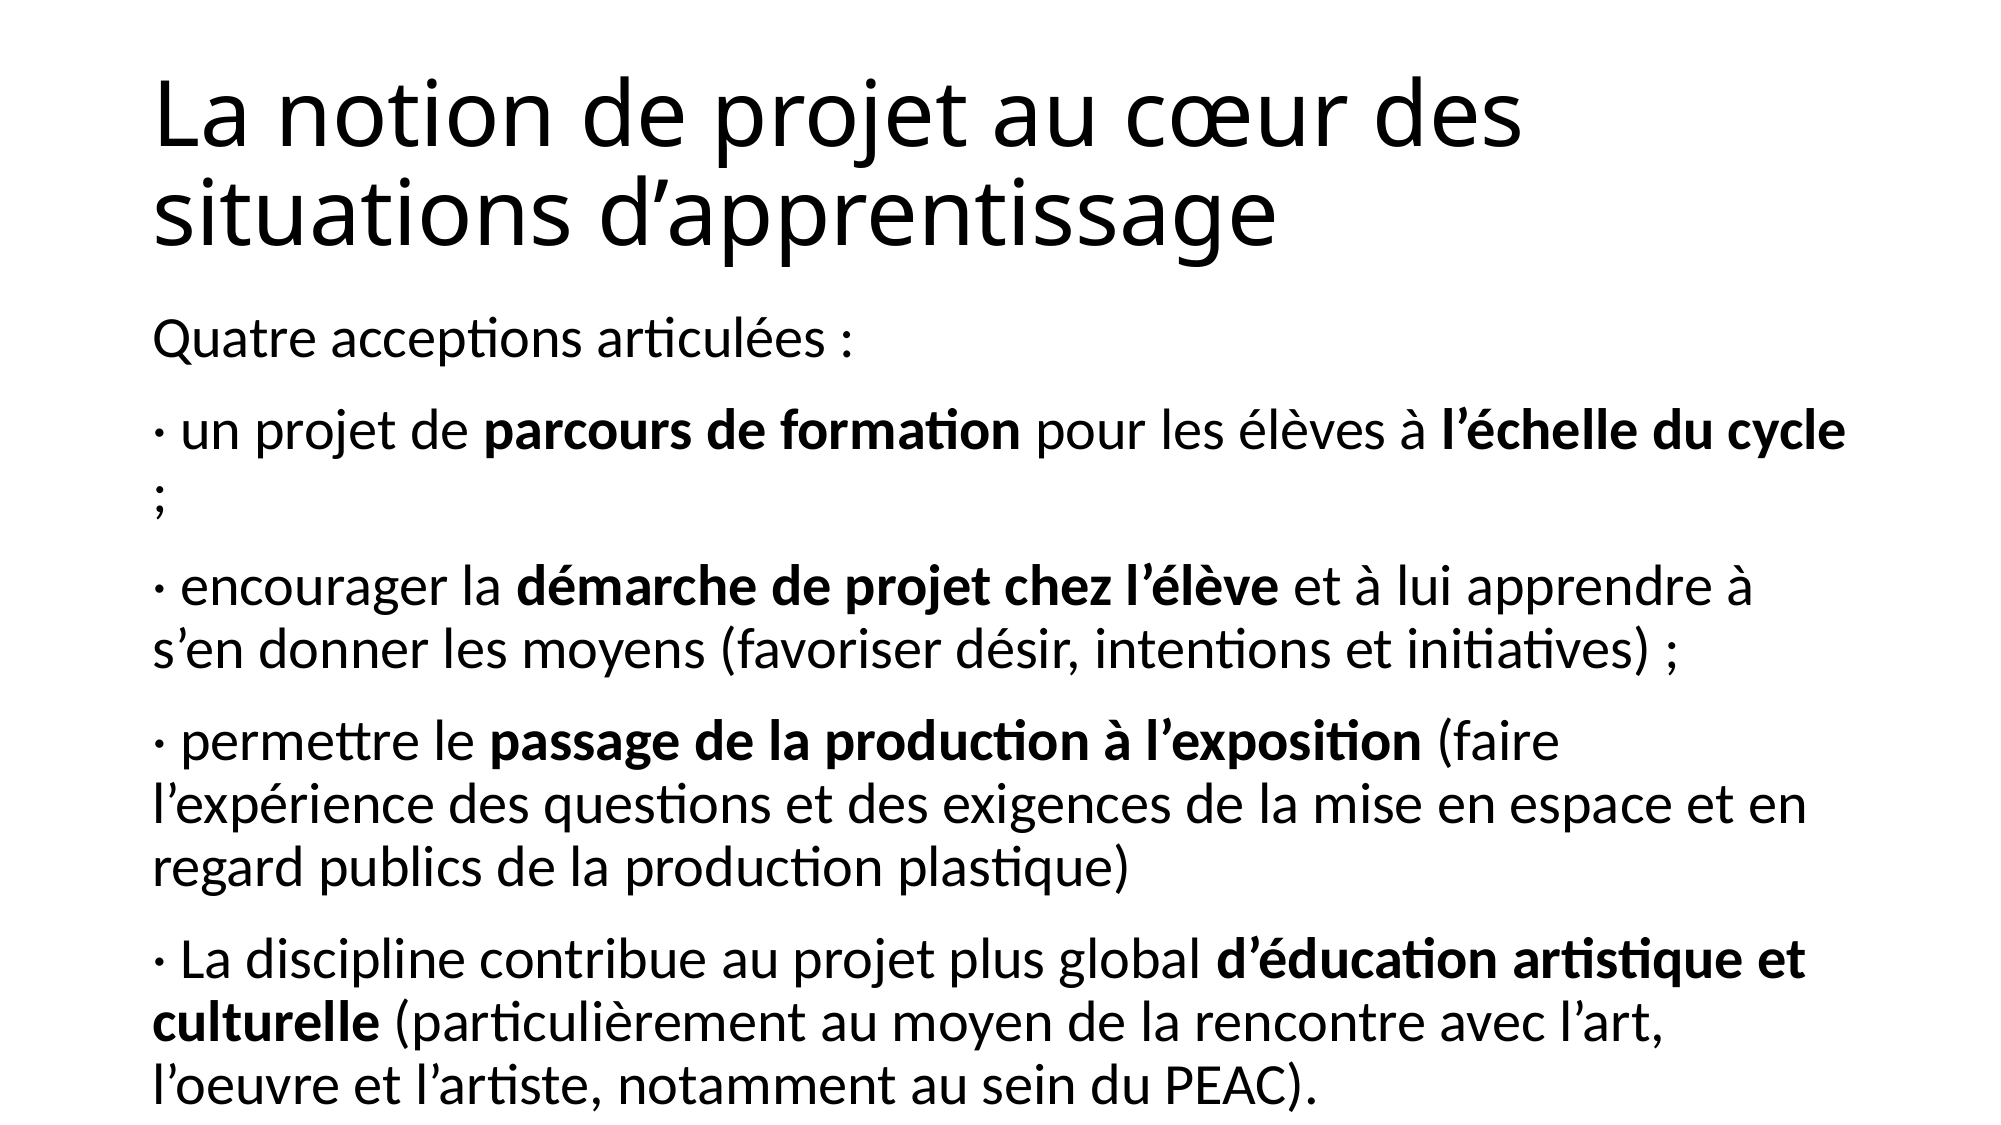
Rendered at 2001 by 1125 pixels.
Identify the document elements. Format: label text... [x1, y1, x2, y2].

title La notion de projet au cœur des situations d’apprentissage [137, 59, 1863, 278]
list Quatre acceptions articulées : · un projet de parcours de formation pour les élèves à l’échelle du cycle ; · encourager la démarche de projet chez l’élève et à lui apprendre à s’en donner les moyens (favoriser désir, intentions et initiatives) ; · permettre le passage de la production à l’exposition (faire l’expérience des questions et des exigences de la mise en espace et en regard publics de la production plastique) · La discipline contribue au projet plus global d’éducation artistique et culturelle (particulièrement au moyen de la rencontre avec l’art, l’oeuvre et l’artiste, notamment au sein du PEAC). [137, 299, 1863, 1014]
